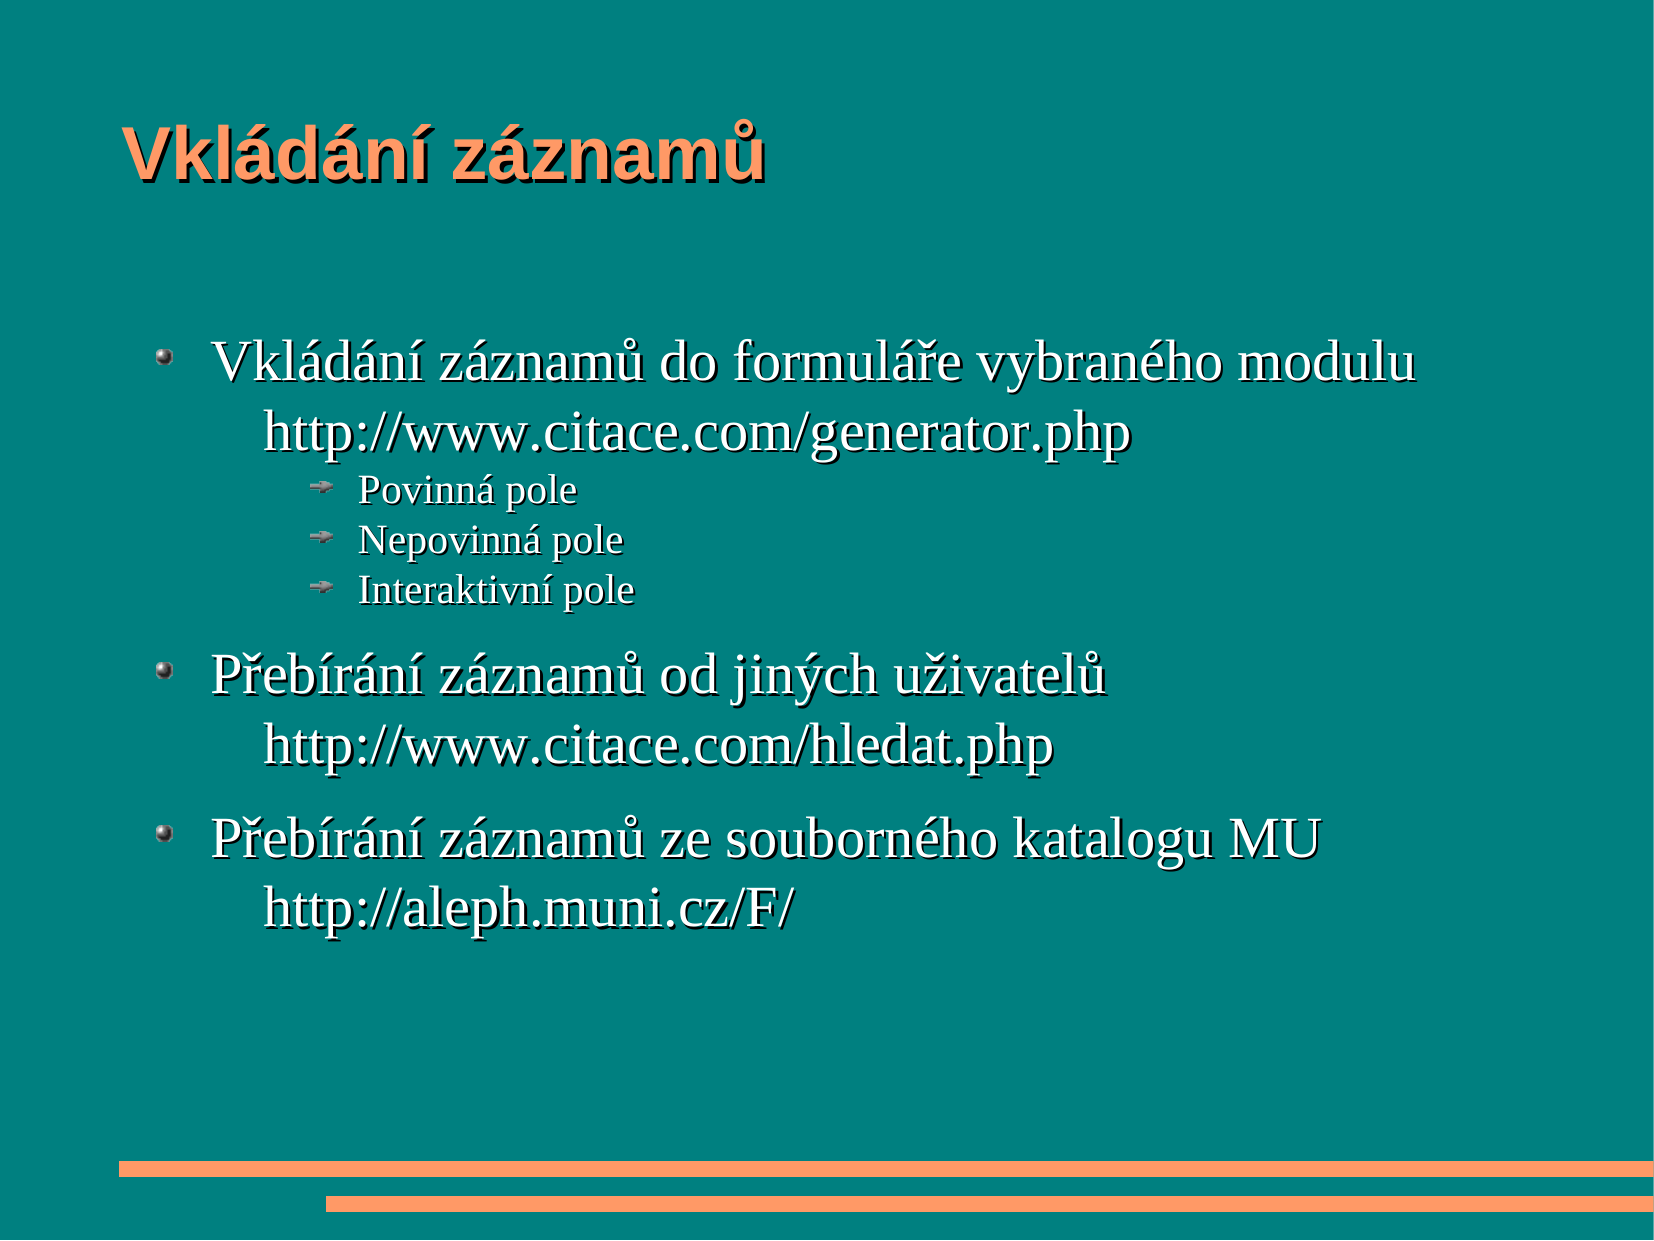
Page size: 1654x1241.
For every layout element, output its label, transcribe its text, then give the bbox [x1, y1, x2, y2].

list Vkládání záznamů do formuláře vybraného modulu http://www.citace.com/generator.php Povinná pole Nepovinná pole Interaktivní pole Přebírání záznamů od jiných uživatelů http://www.citace.com/hledat.php Přebírání záznamů ze souborného katalogu MU http://aleph.muni.cz/F/ [121, 322, 1561, 1132]
title Vkládání záznamů [121, 46, 1534, 254]
